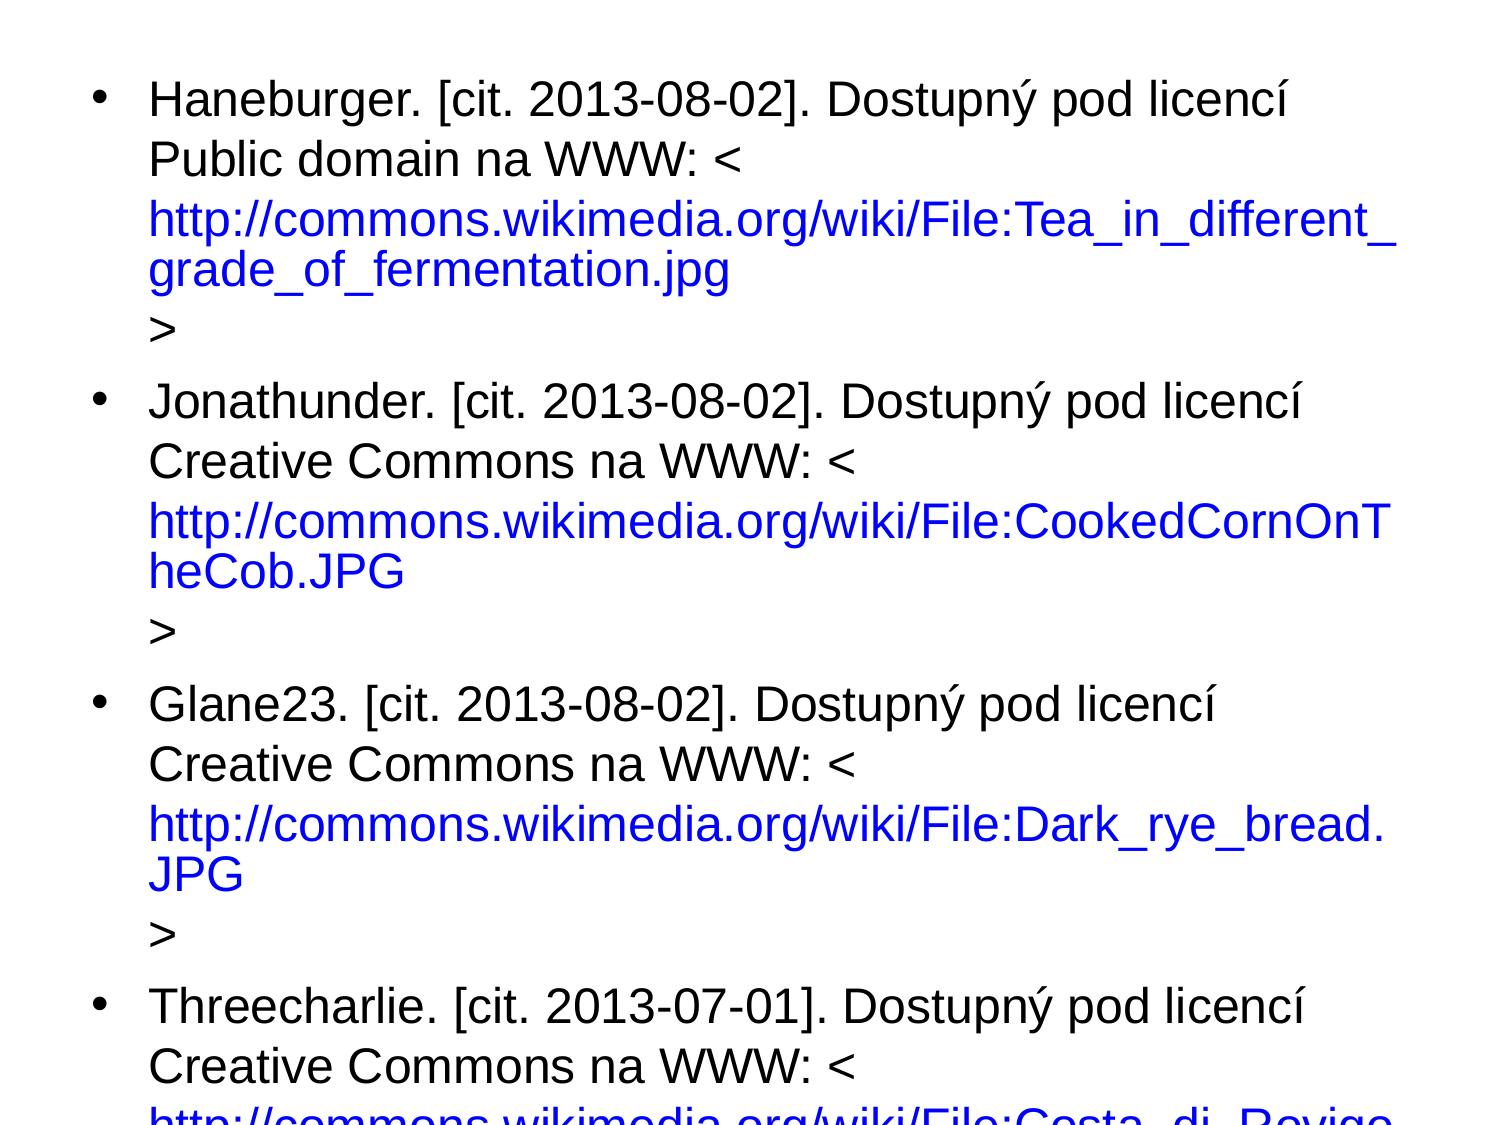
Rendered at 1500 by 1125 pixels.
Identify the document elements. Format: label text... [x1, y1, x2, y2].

list Haneburger. [cit. 2013-08-02]. Dostupný pod licencí Public domain na WWW: <http://commons.wikimedia.org/wiki/File:Tea_in_different_grade_of_fermentation.jpg> Jonathunder. [cit. 2013-08-02]. Dostupný pod licencí Creative Commons na WWW: <http://commons.wikimedia.org/wiki/File:CookedCornOnTheCob.JPG> Glane23. [cit. 2013-08-02]. Dostupný pod licencí Creative Commons na WWW: <http://commons.wikimedia.org/wiki/File:Dark_rye_bread.JPG> Threecharlie. [cit. 2013-07-01]. Dostupný pod licencí Creative Commons na WWW: <http://commons.wikimedia.org/wiki/File:Costa_di_Rovigo,_mais_di_produzione_locale_%282%29.JPG> [76, 58, 1427, 1125]
